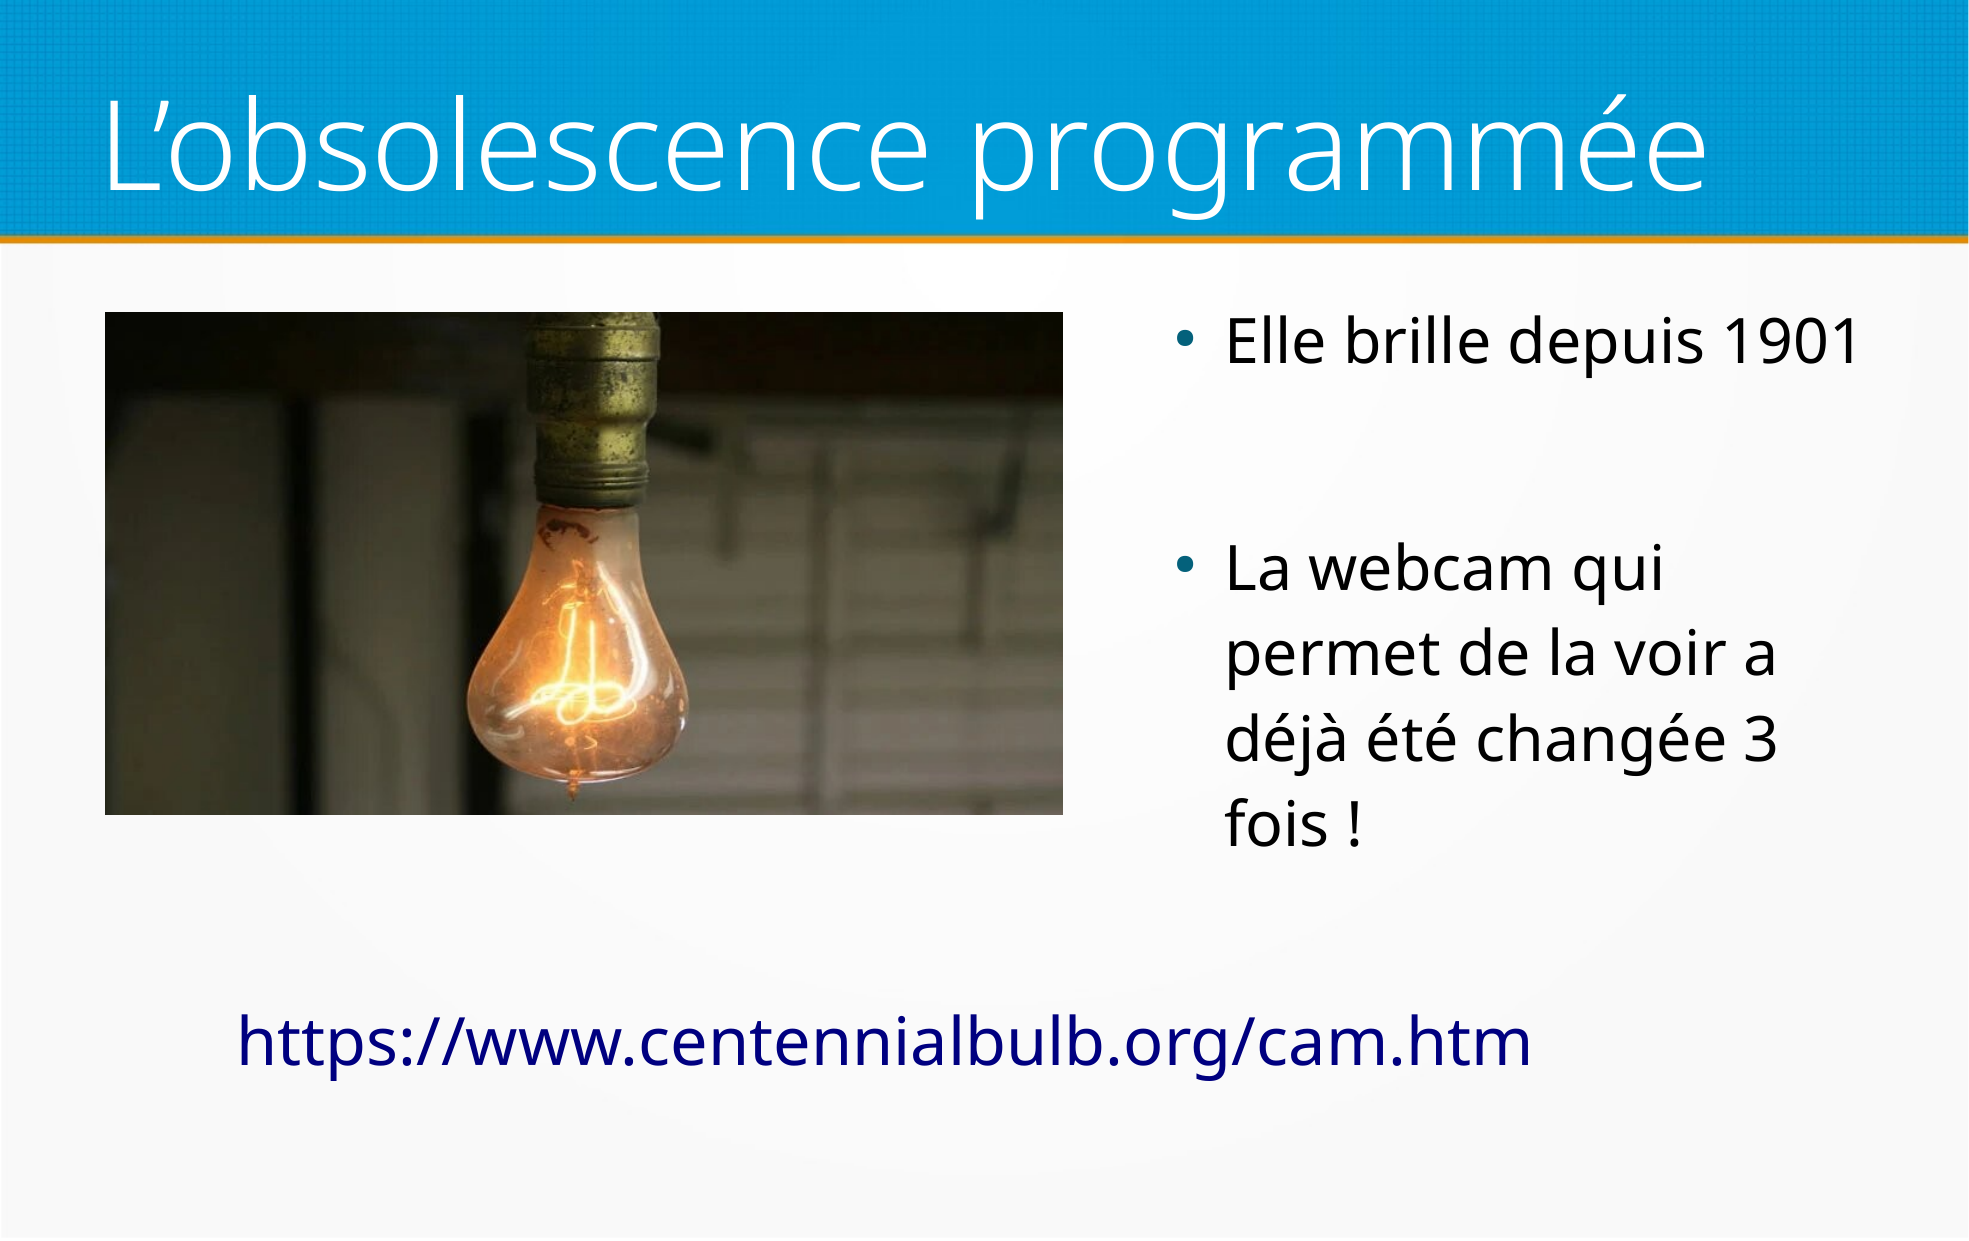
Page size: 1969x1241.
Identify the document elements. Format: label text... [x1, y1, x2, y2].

list Elle brille depuis 1901 La webcam qui permet de la voir a déjà été changée 3 fois ! [1157, 183, 1884, 910]
list https://www.centennialbulb.org/cam.htm [165, 874, 1678, 1158]
picture [0, 233, 1969, 1241]
title L’obsolescence programmée [98, 19, 1870, 227]
